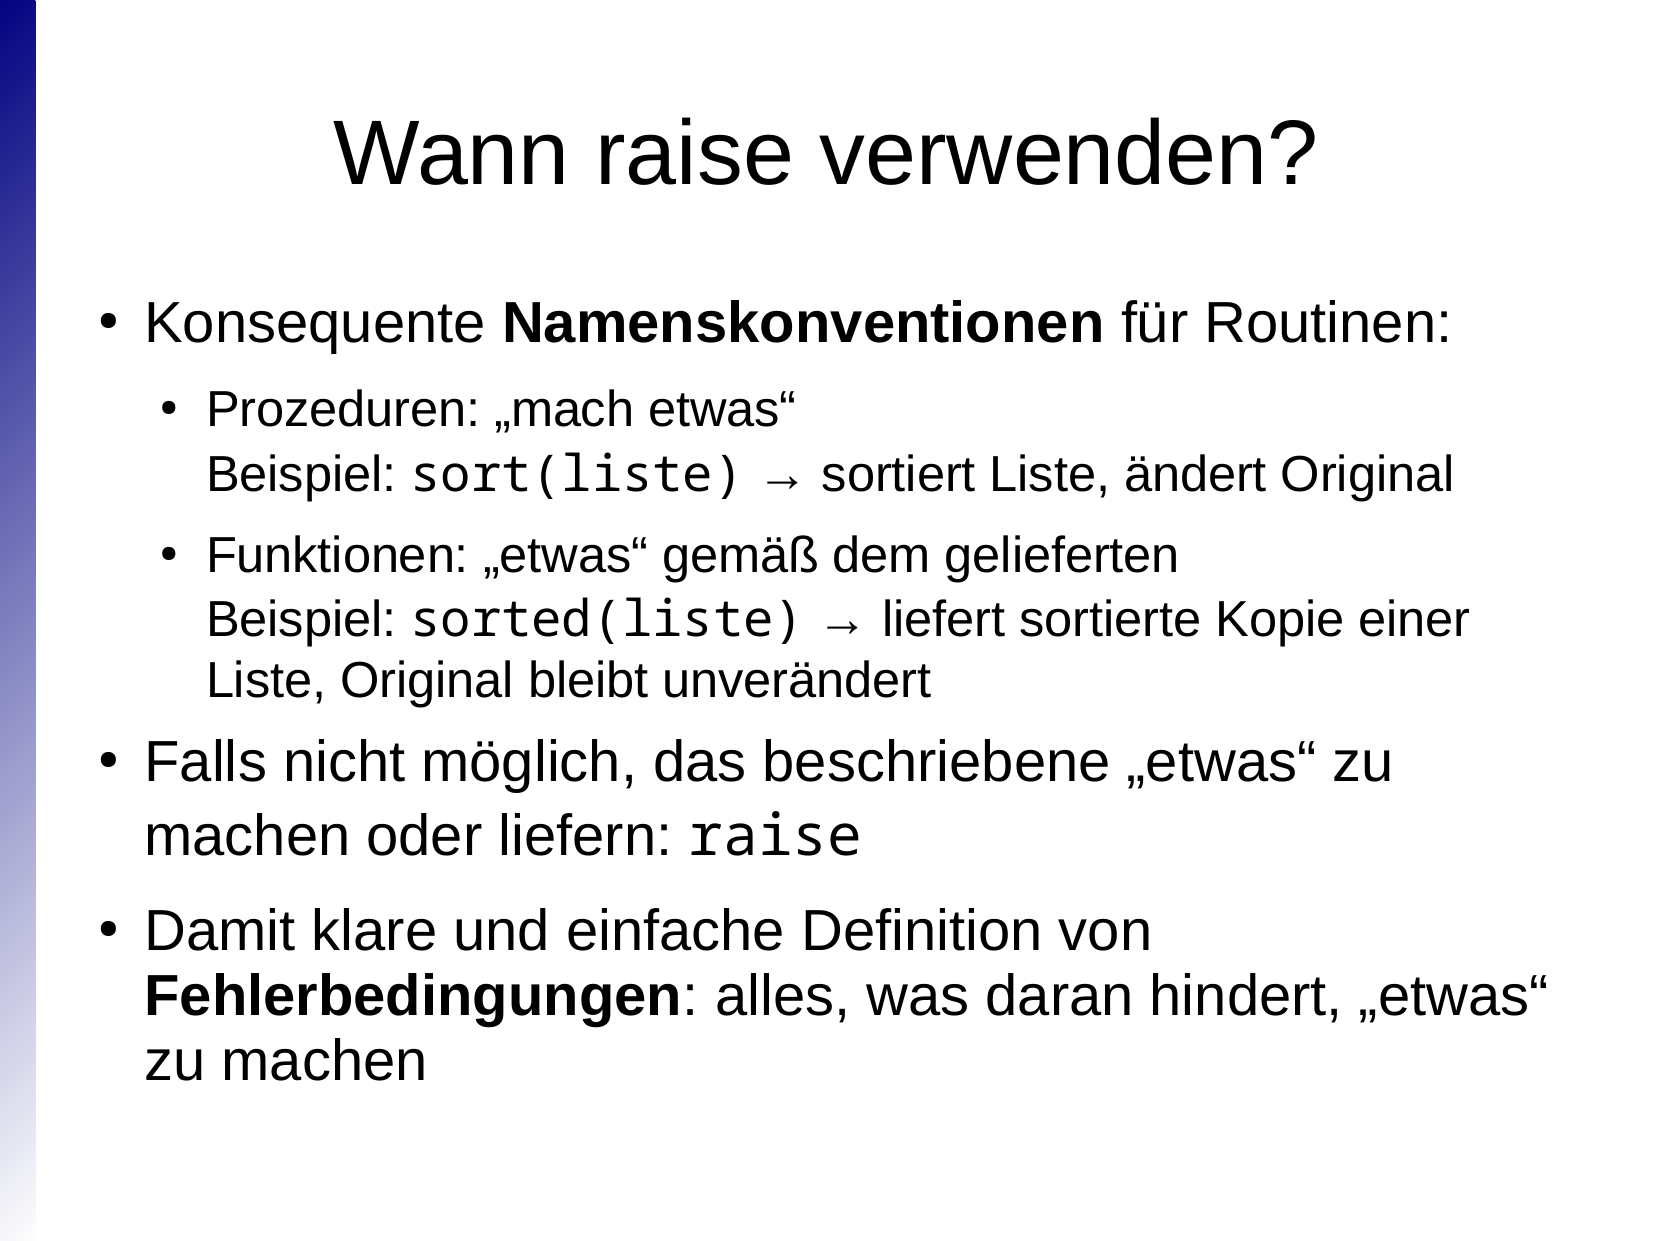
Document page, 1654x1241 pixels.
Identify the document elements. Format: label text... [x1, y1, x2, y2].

title Wann raise verwenden? [82, 49, 1571, 257]
list Konsequente Namenskonventionen für Routinen: Prozeduren: „mach etwas“ Beispiel: sort(liste) → sortiert Liste, ändert Original Funktionen: „etwas“ gemäß dem gelieferten Beispiel: sorted(liste) → liefert sortierte Kopie einer Liste, Original bleibt unverändert Falls nicht möglich, das beschriebene „etwas“ zu machen oder liefern: raise Damit klare und einfache Definition von Fehlerbedingungen: alles, was daran hindert, „etwas“ zu machen [82, 290, 1571, 1109]
